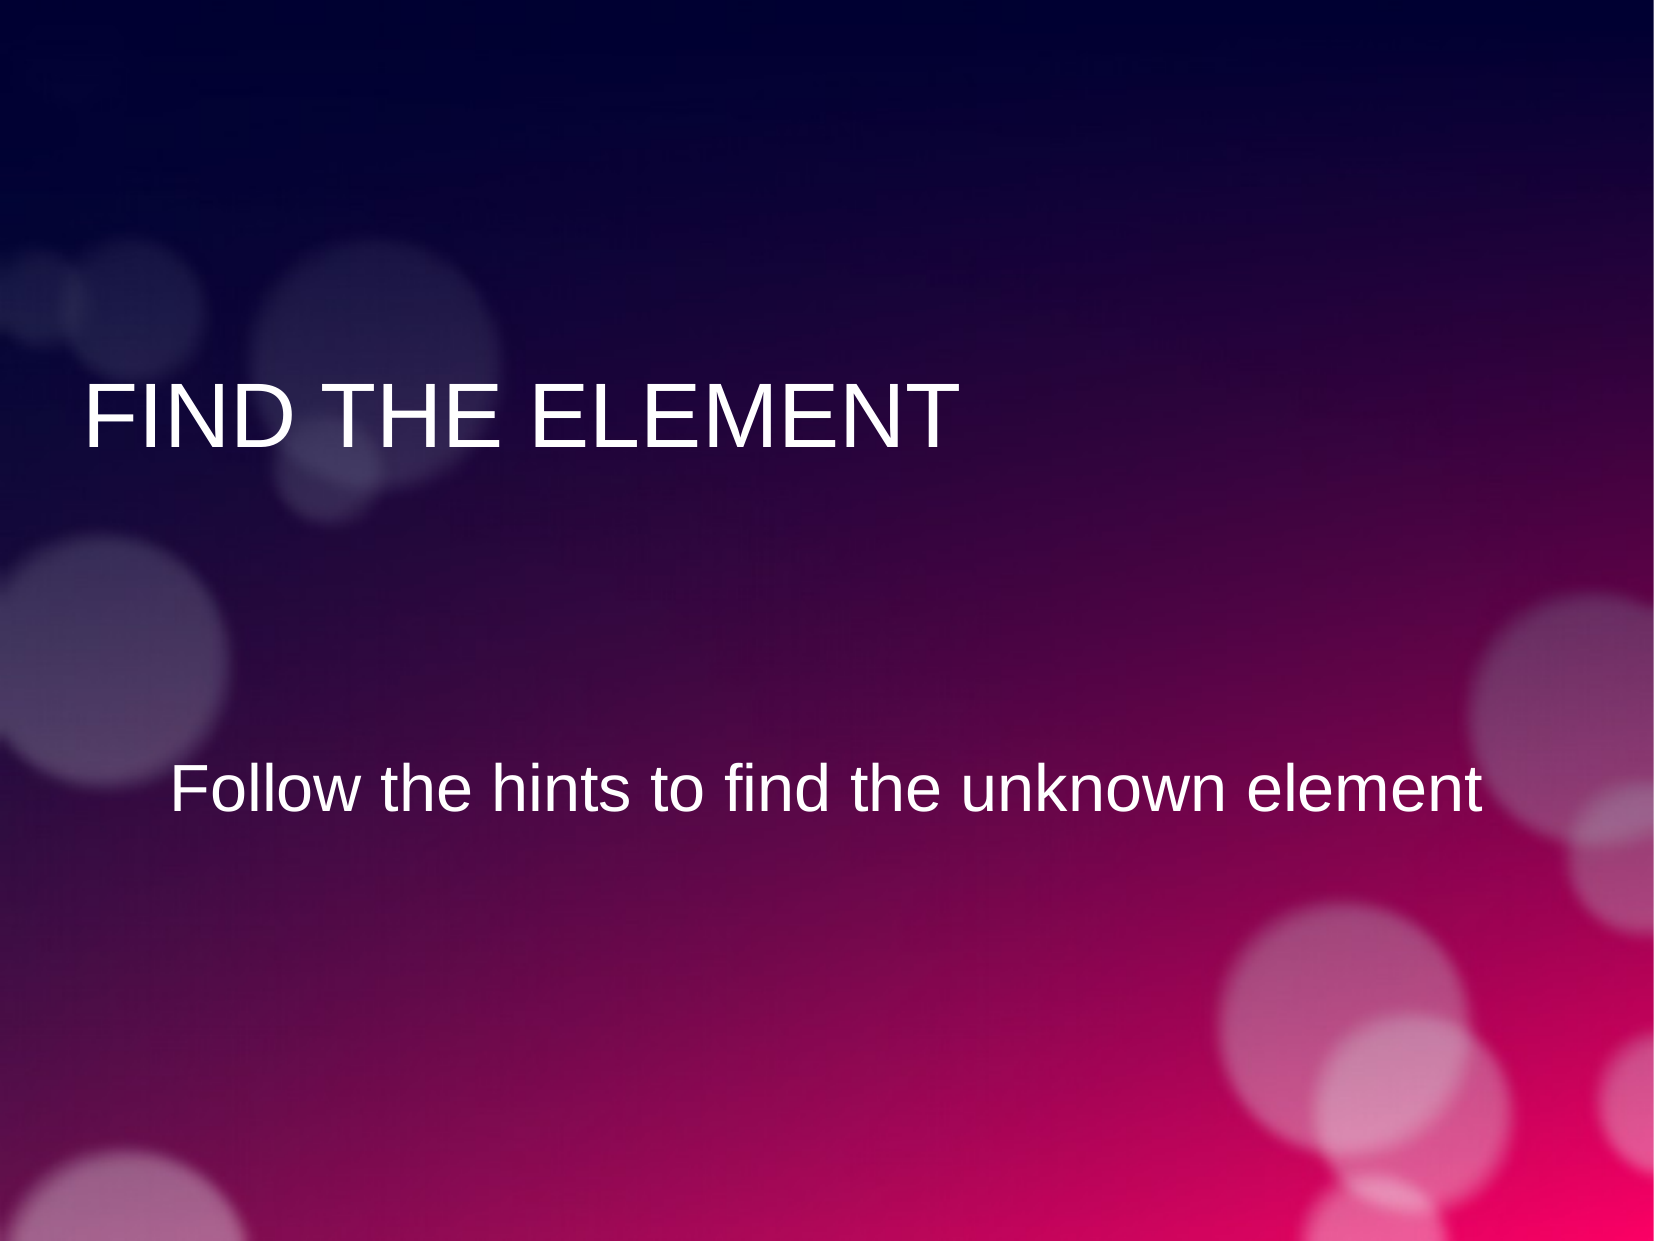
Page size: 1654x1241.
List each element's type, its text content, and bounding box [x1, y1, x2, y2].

subtitle Follow the hints to find the unknown element [82, 566, 1571, 1010]
picture [0, 0, 1654, 1241]
title FIND THE ELEMENT [82, 312, 1571, 520]
